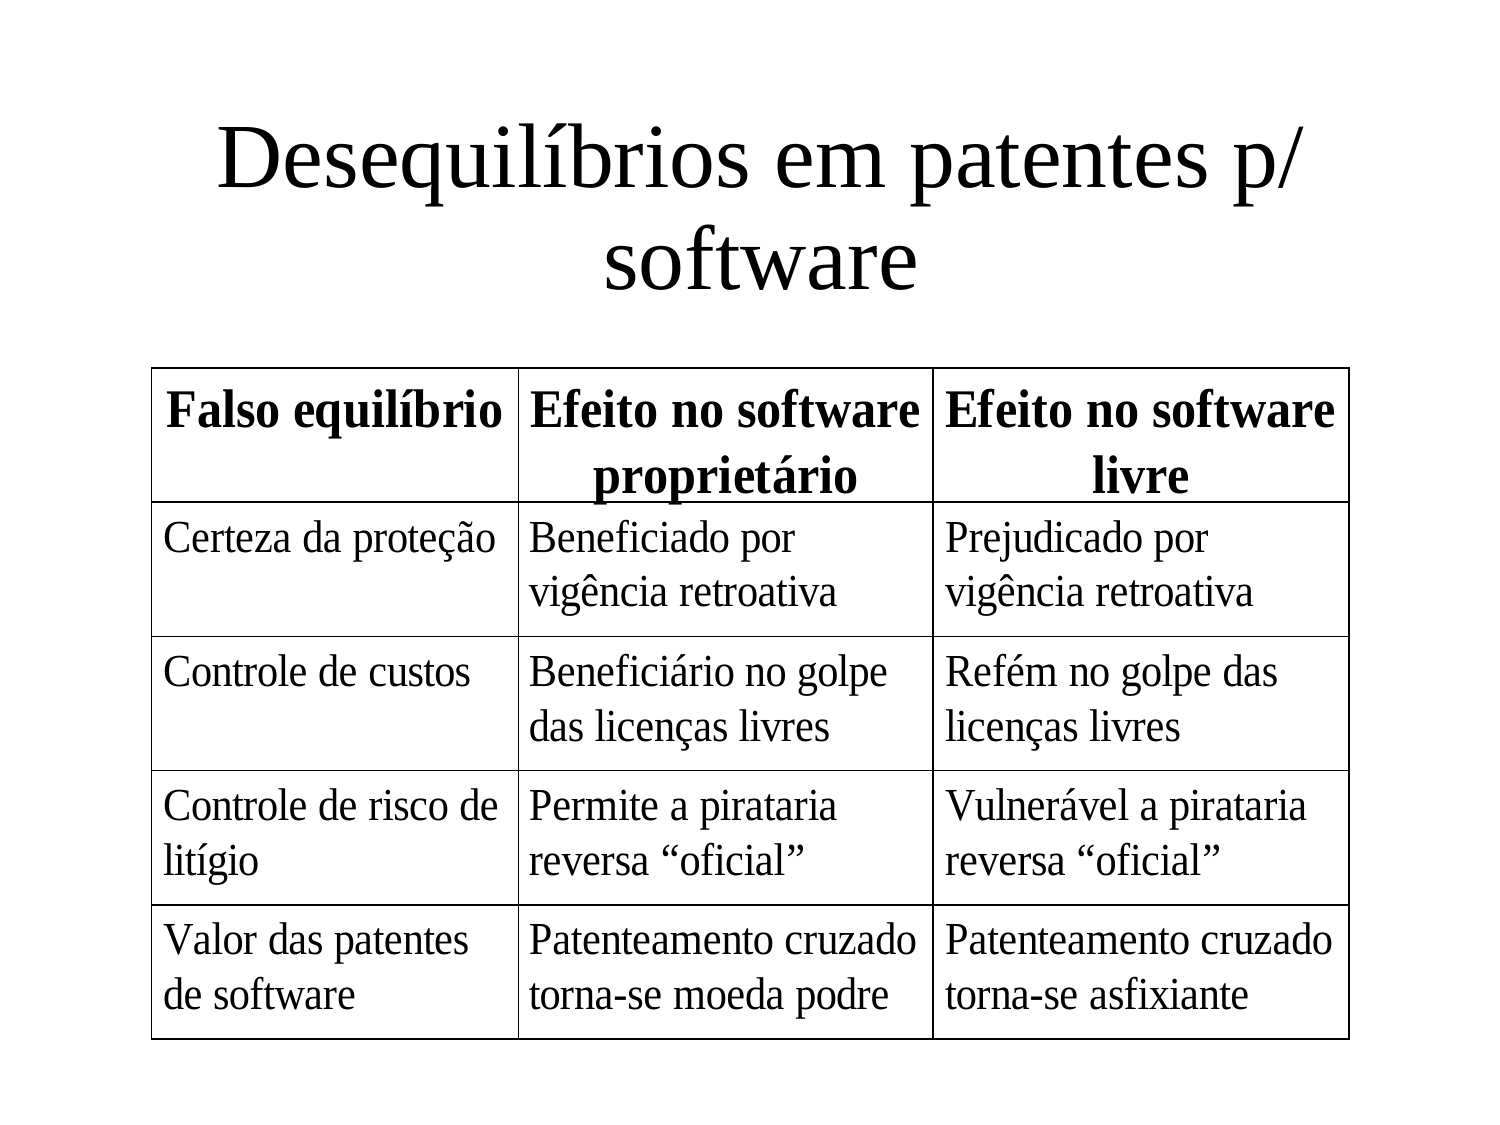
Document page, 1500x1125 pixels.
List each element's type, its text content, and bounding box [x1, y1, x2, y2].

chart [147, 367, 1375, 1071]
title Desequilíbrios em patentes p/ software [86, 95, 1437, 314]
